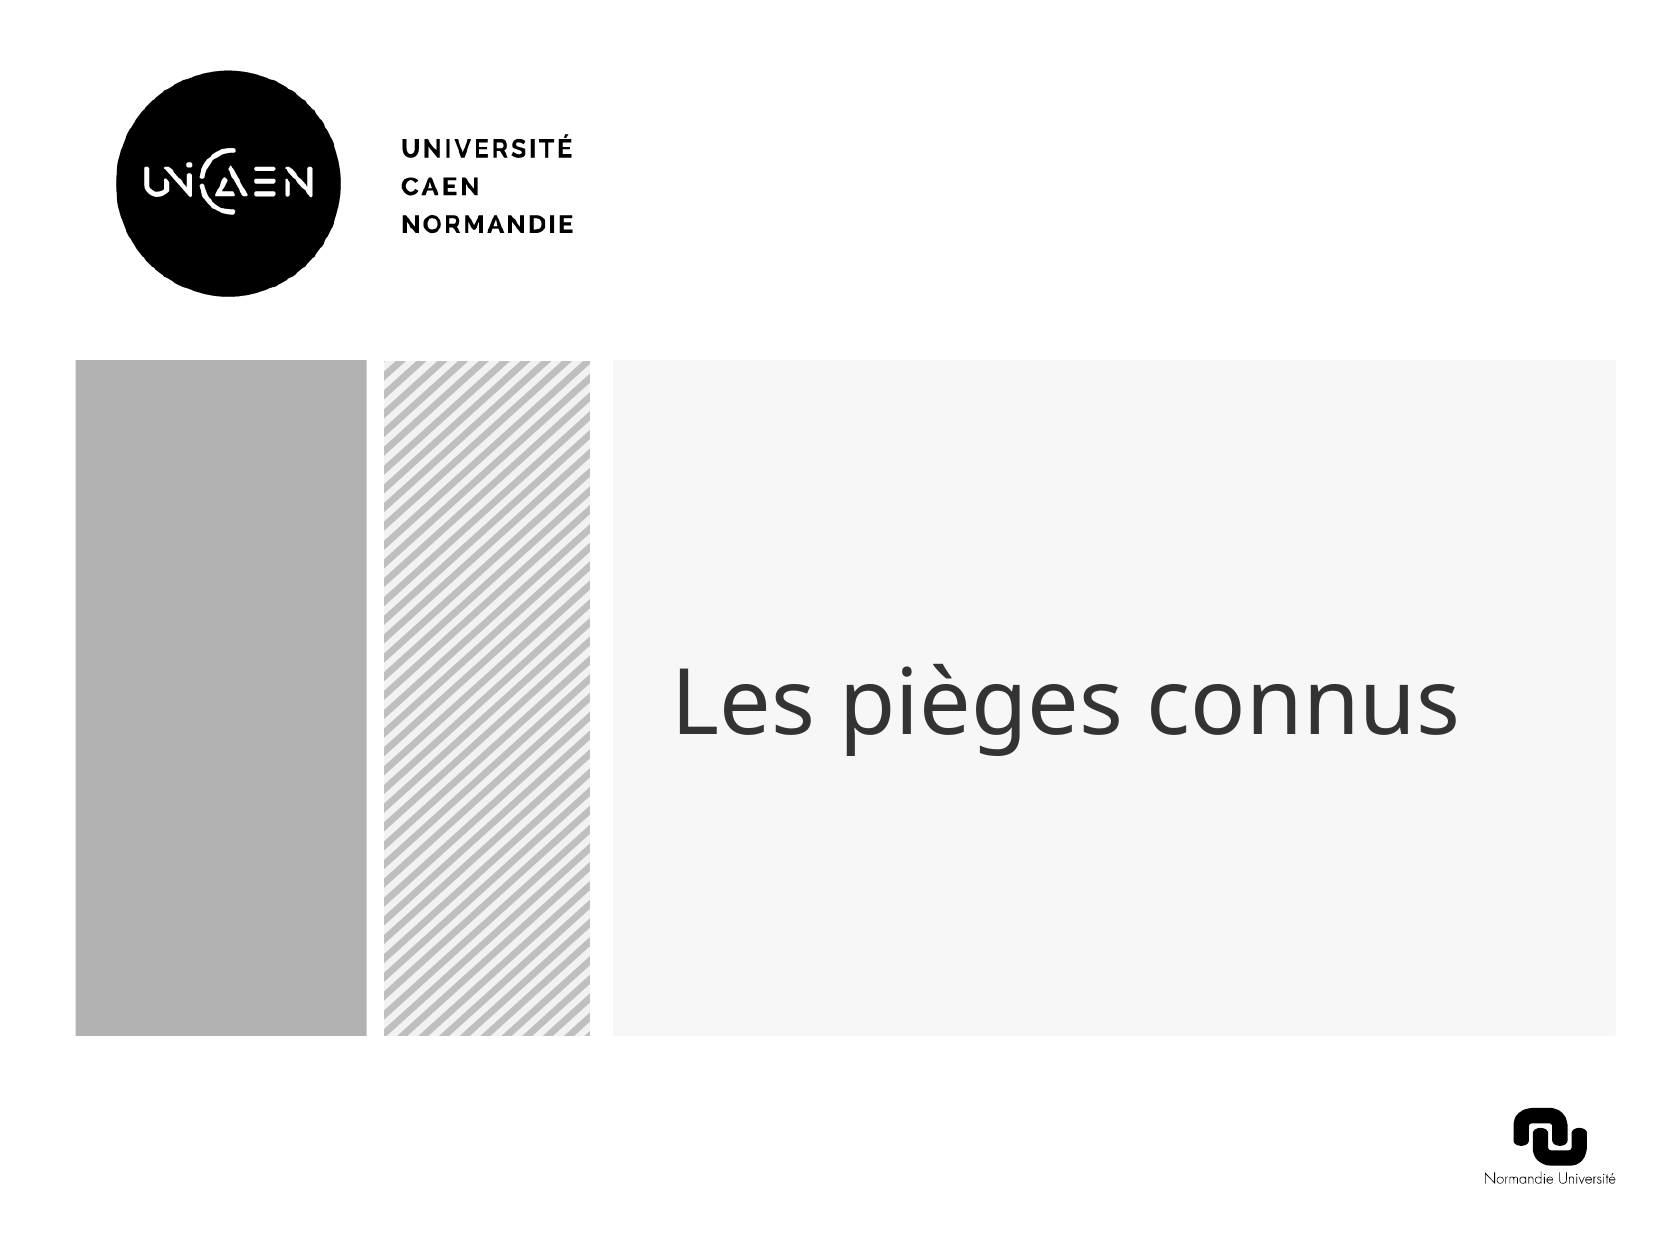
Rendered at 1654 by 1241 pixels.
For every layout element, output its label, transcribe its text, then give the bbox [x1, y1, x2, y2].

picture [383, 20, 592, 347]
title Les pièges connus [612, 360, 1619, 1038]
picture [69, 20, 351, 347]
